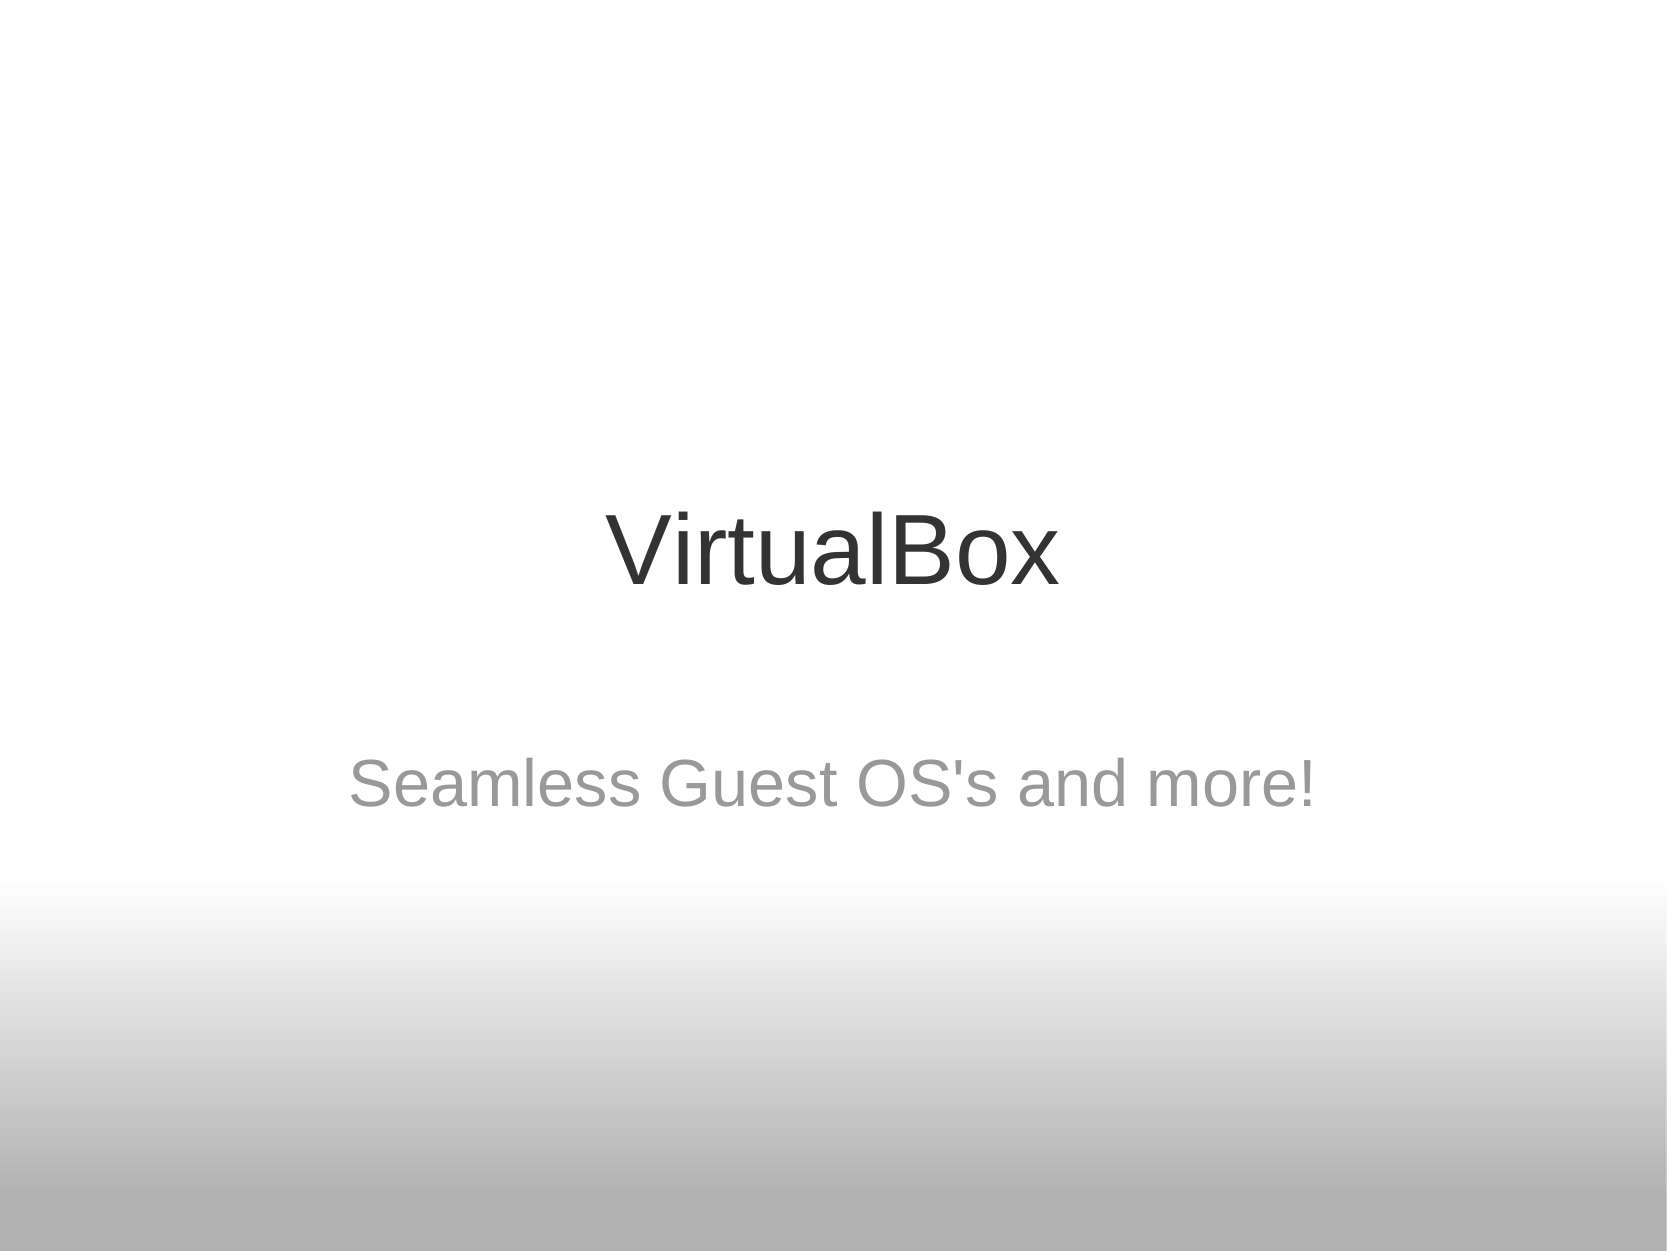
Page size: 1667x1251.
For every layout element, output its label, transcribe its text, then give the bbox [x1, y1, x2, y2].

picture [0, 0, 1667, 1251]
subtitle Seamless Guest OS's and more! [290, 750, 1377, 901]
title VirtualBox [140, 500, 1527, 701]
